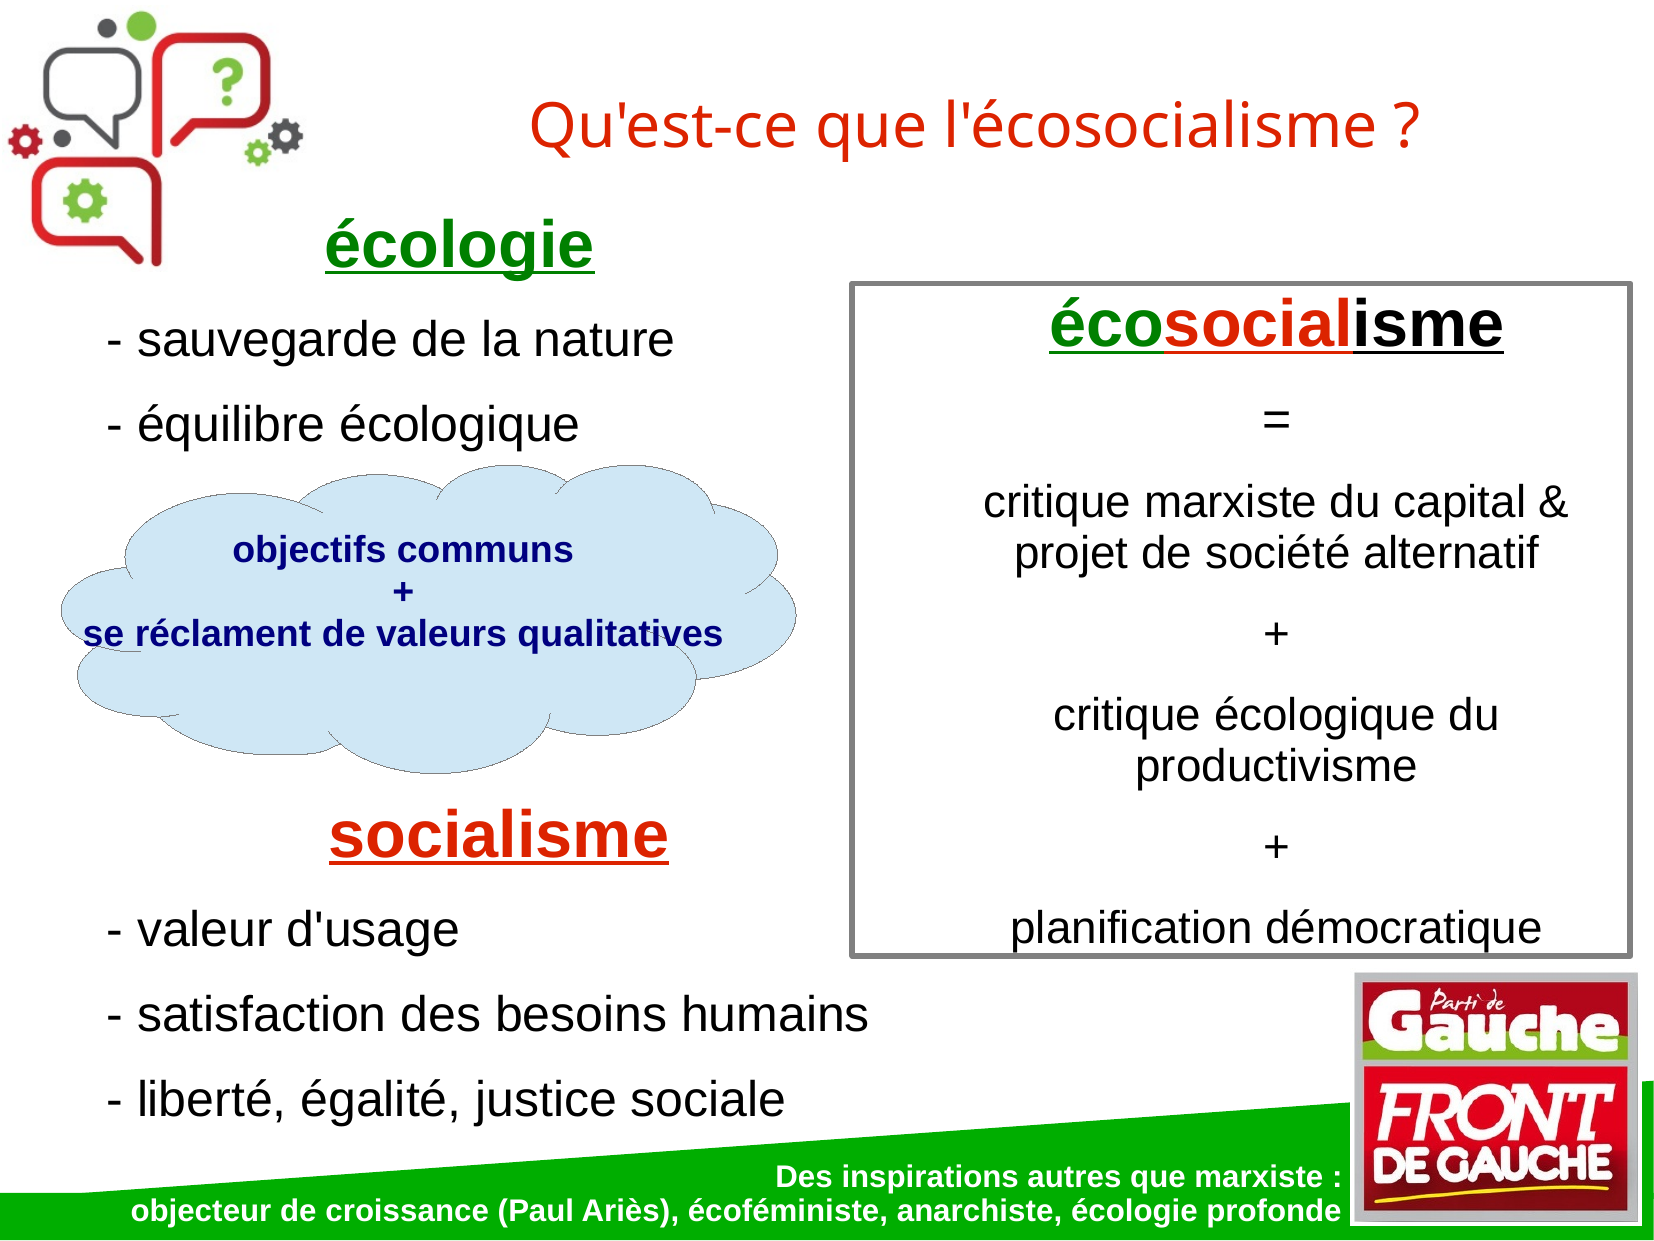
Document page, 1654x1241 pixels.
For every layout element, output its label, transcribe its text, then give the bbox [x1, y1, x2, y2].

list socialisme - valeur d'usage - satisfaction des besoins humains - liberté, égalité, justice sociale [35, 796, 892, 1151]
list écosocialisme = critique marxiste du capital & projet de société alternatif + critique écologique du productivisme + planification démocratique [852, 283, 1631, 955]
title Qu'est-ce que l'écosocialisme ? [320, 19, 1630, 227]
list écologie - sauvegarde de la nature - équilibre écologique [35, 206, 814, 595]
text_box objectifs communs + se réclament de valeurs qualitatives [61, 465, 797, 774]
text_box Des inspirations autres que marxiste : objecteur de croissance (Paul Ariès), écoféministe, anarchiste, écologie profonde [11, 1151, 1359, 1241]
picture [2, 5, 327, 272]
picture [1350, 968, 1642, 1226]
